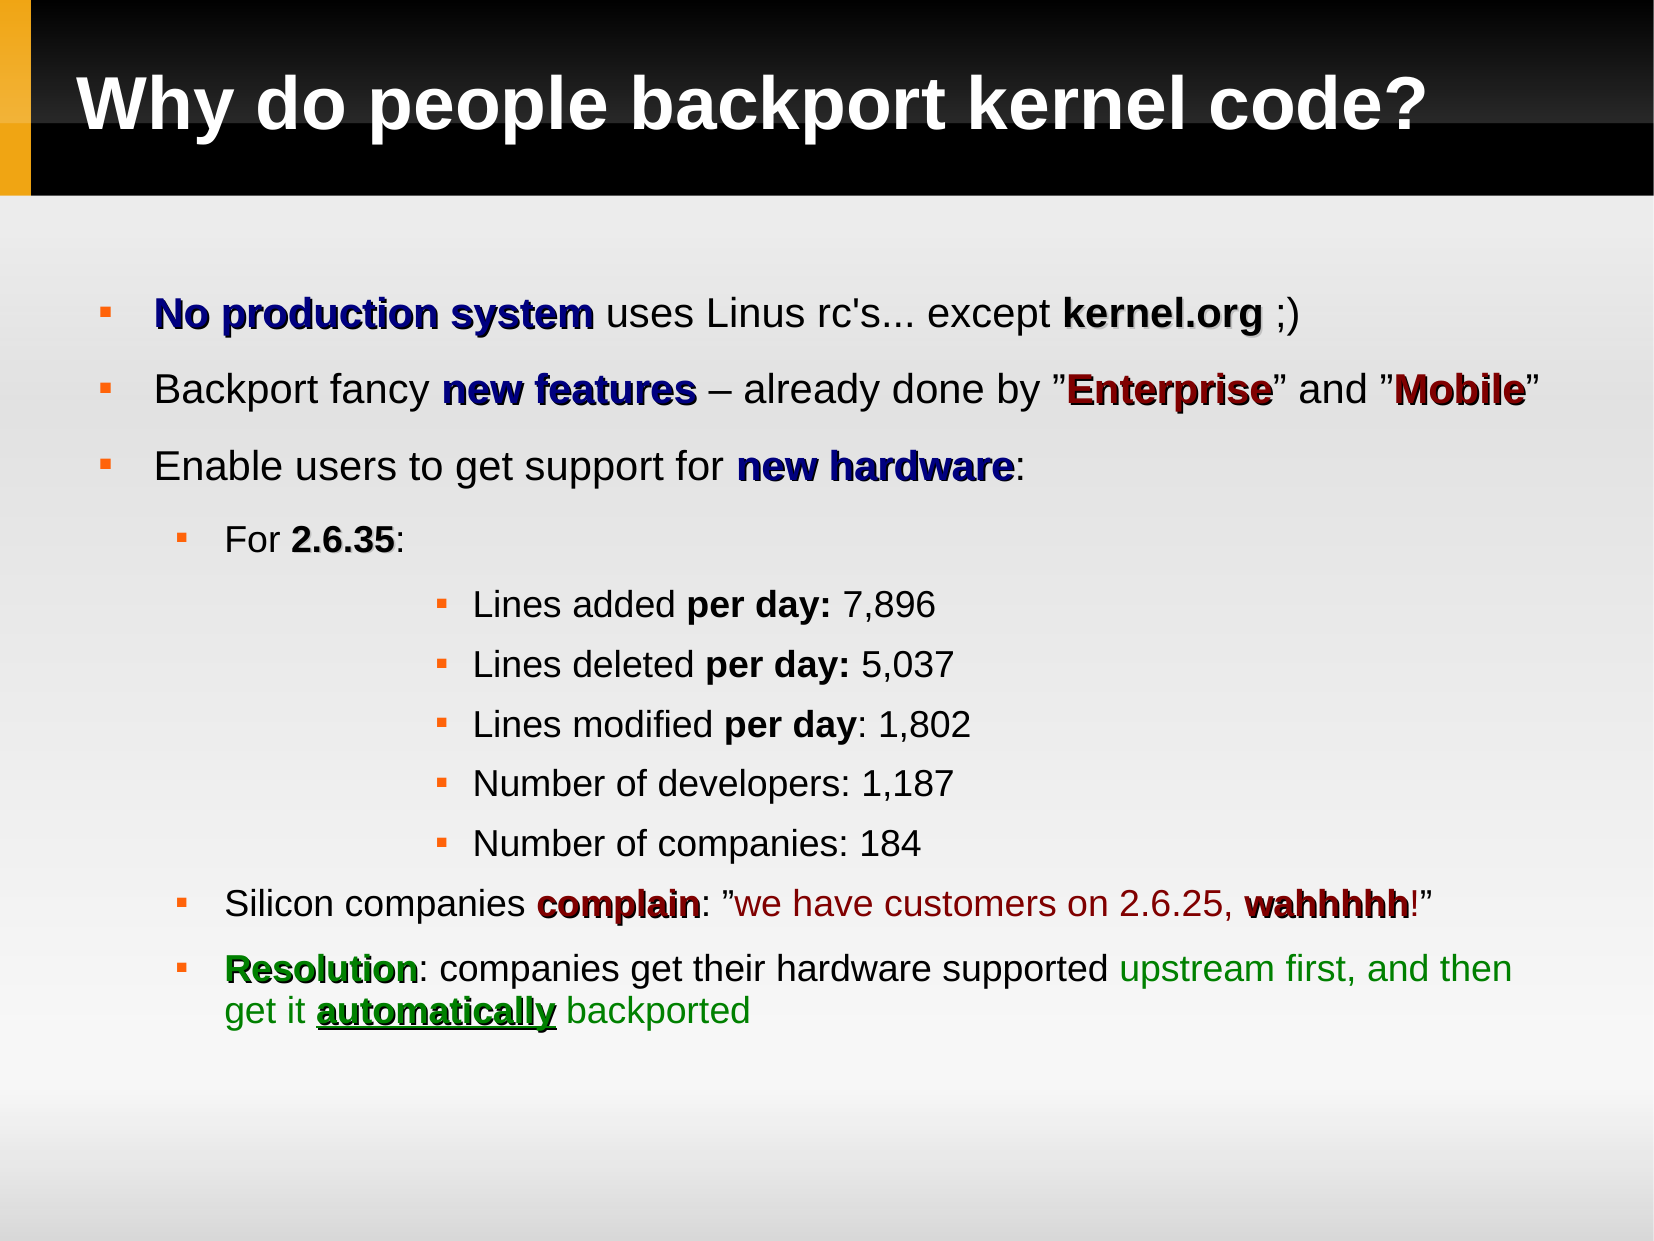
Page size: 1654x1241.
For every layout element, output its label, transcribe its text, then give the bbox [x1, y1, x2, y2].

picture [0, 0, 1654, 1241]
title Why do people backport kernel code? [76, 0, 1565, 208]
list No production system uses Linus rc's... except kernel.org ;) Backport fancy new features – already done by ”Enterprise” and ”Mobile” Enable users to get support for new hardware: For 2.6.35: Lines added per day: 7,896 Lines deleted per day: 5,037 Lines modified per day: 1,802 Number of developers: 1,187 Number of companies: 184 Silicon companies complain: ”we have customers on 2.6.25, wahhhhh!” Resolution: companies get their hardware supported upstream first, and then get it automatically backported [82, 290, 1571, 1109]
